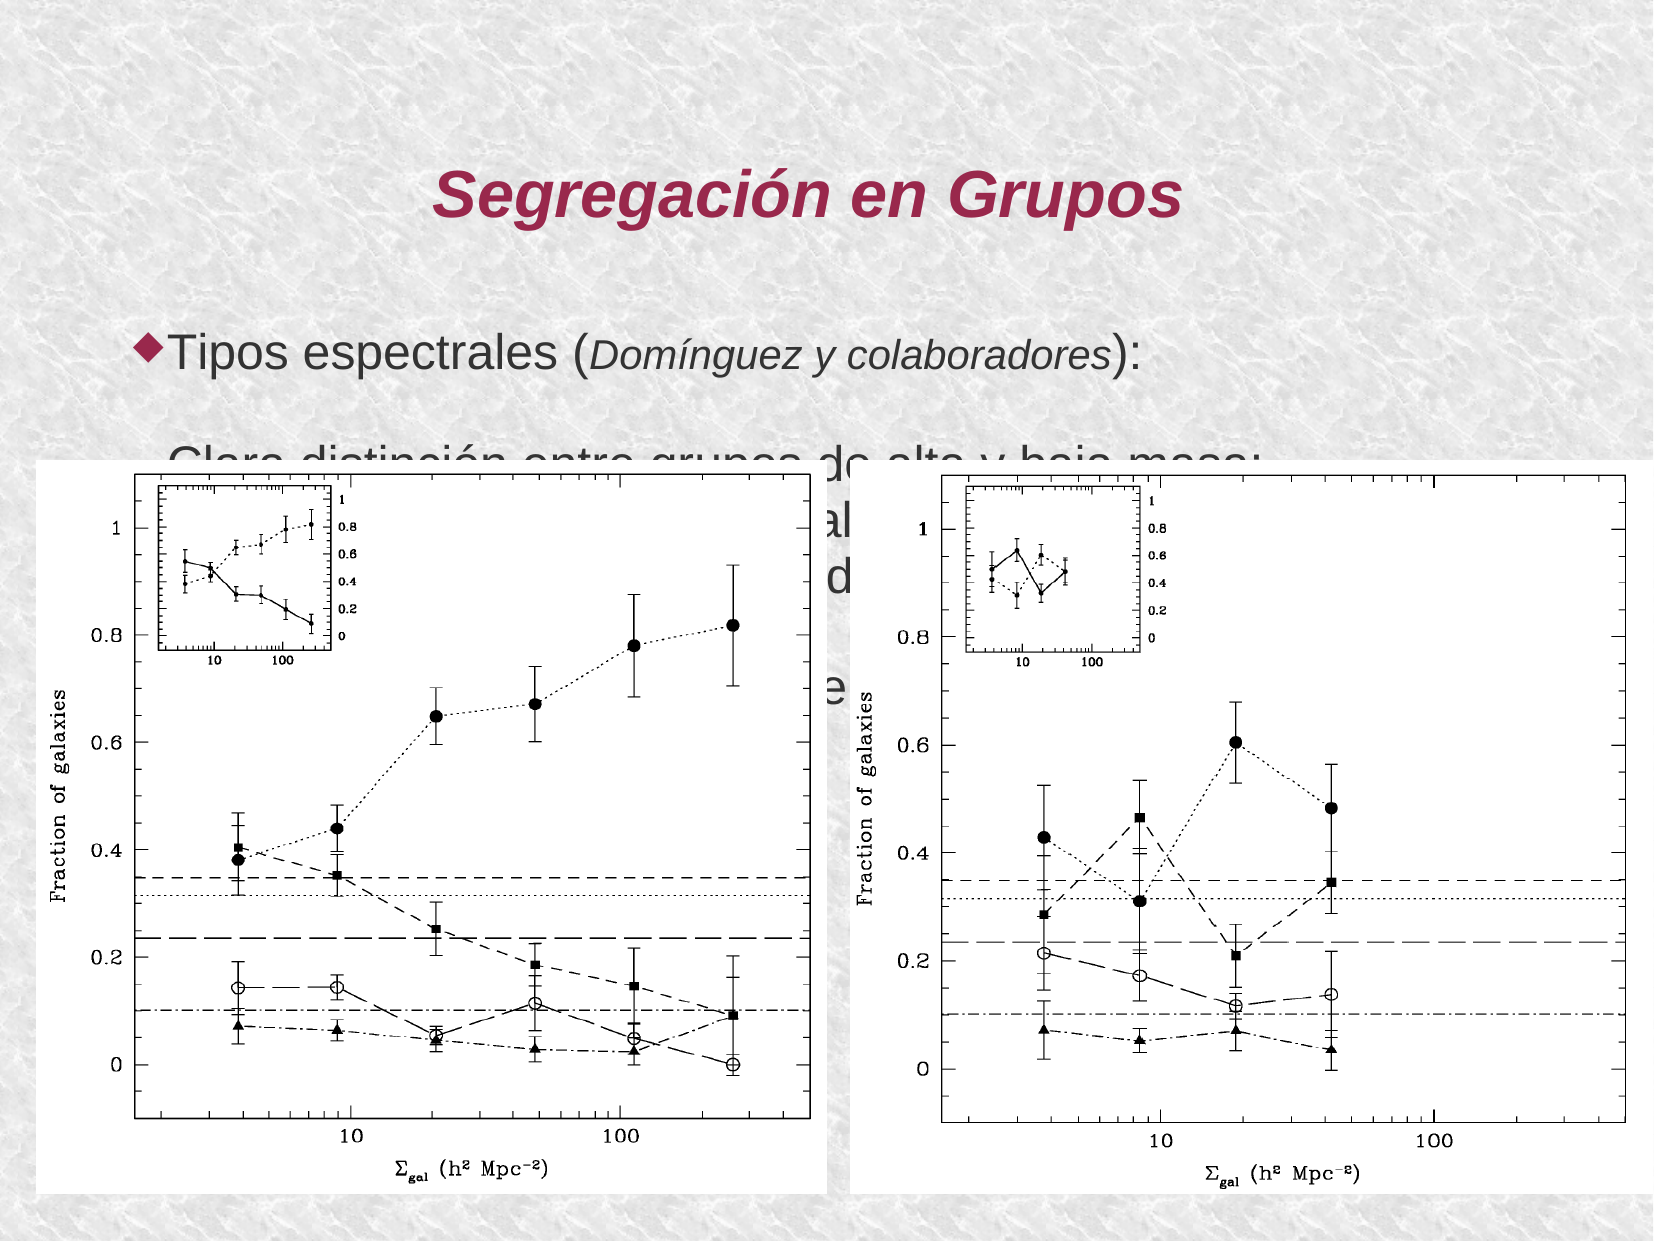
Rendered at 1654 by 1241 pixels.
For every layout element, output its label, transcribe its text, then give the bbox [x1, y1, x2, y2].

picture [0, 0, 1654, 1241]
title Segregación en Grupos [82, 90, 1535, 298]
list Tipos espectrales (Domínguez y colaboradores): Clara distinción entre grupos de alta y baja masa: 1) Alta masa: la fracción de galaxias con baja formación estelar depende de la densidad de galaxias y la distancia al centro 2) Baja masa: no hay dependencia [129, 324, 1488, 1144]
